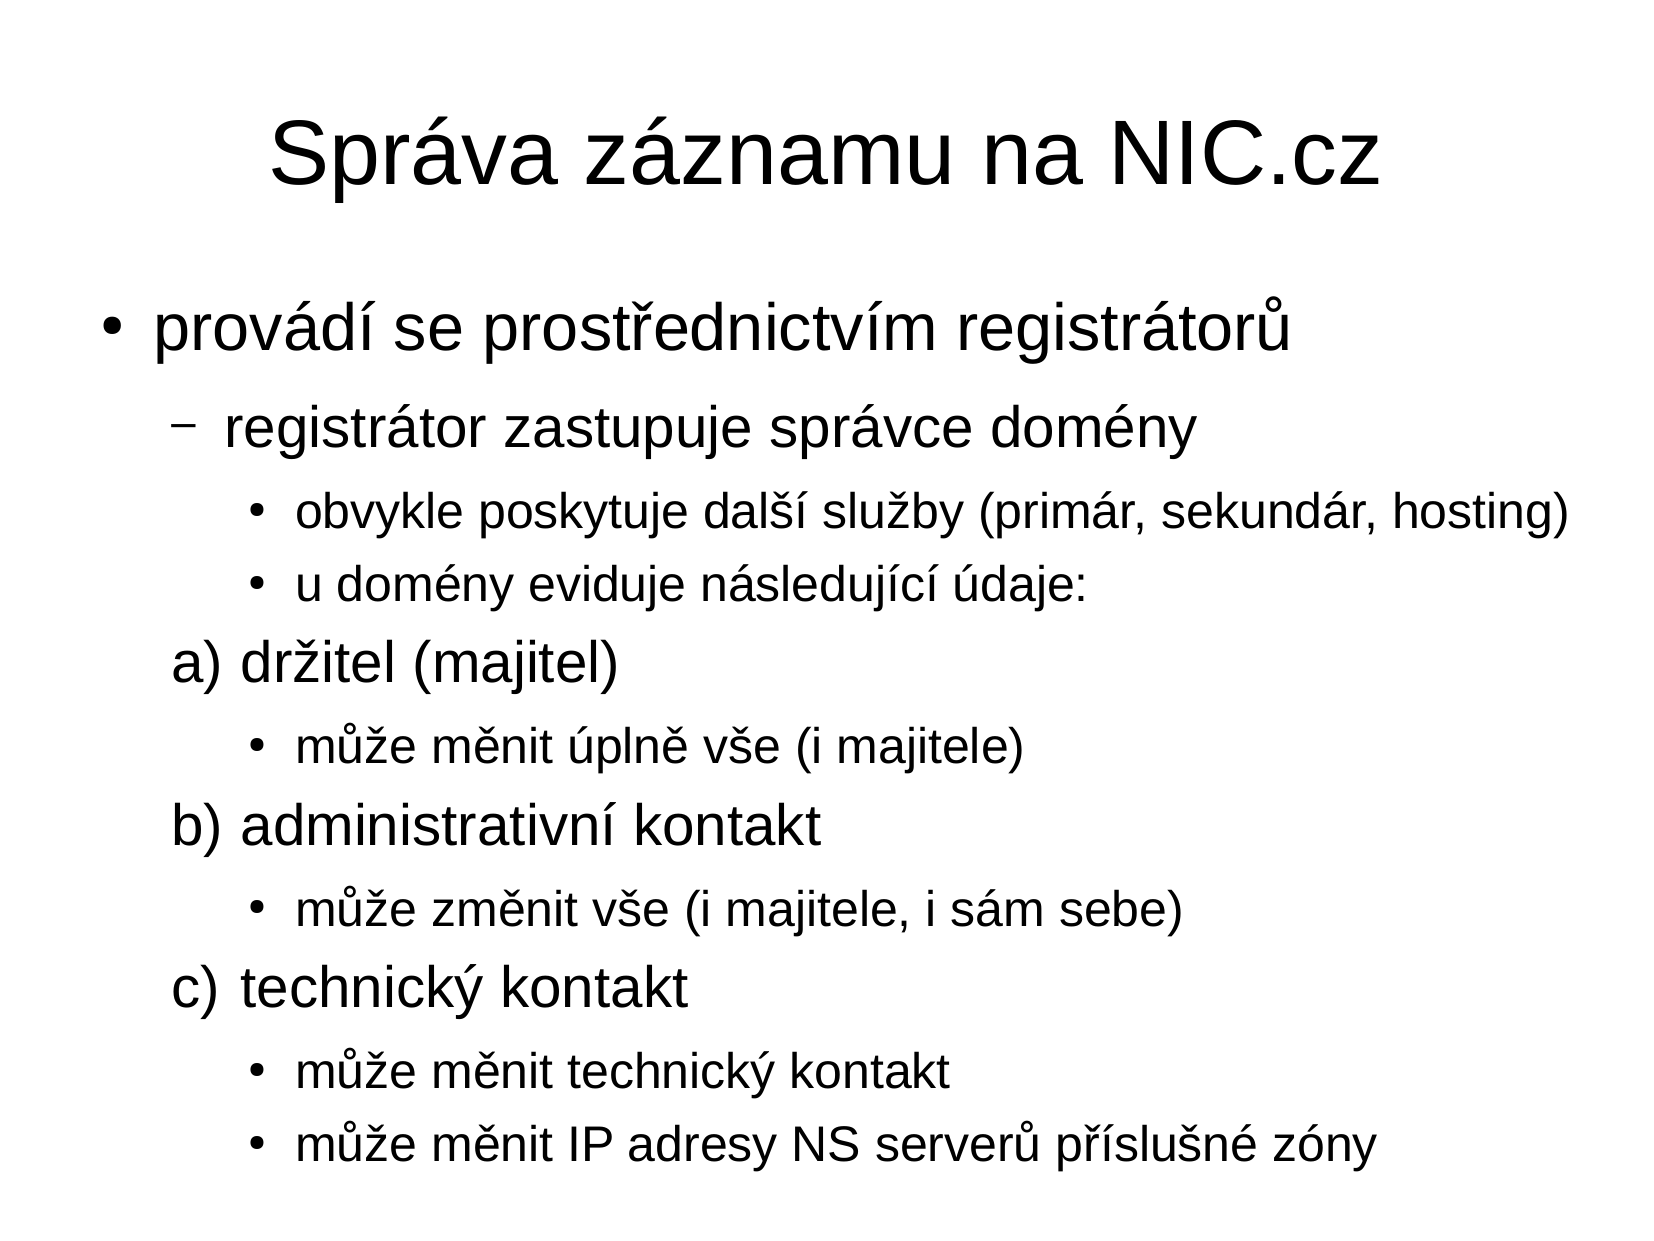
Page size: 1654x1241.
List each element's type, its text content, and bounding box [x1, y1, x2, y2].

title Správa záznamu na NIC.cz [82, 49, 1571, 257]
list provádí se prostřednictvím registrátorů registrátor zastupuje správce domény obvykle poskytuje další služby (primár, sekundár, hosting) u domény eviduje následující údaje: držitel (majitel) může měnit úplně vše (i majitele) administrativní kontakt může změnit vše (i majitele, i sám sebe) technický kontakt může měnit technický kontakt může měnit IP adresy NS serverů příslušné zóny [82, 290, 1625, 1173]
